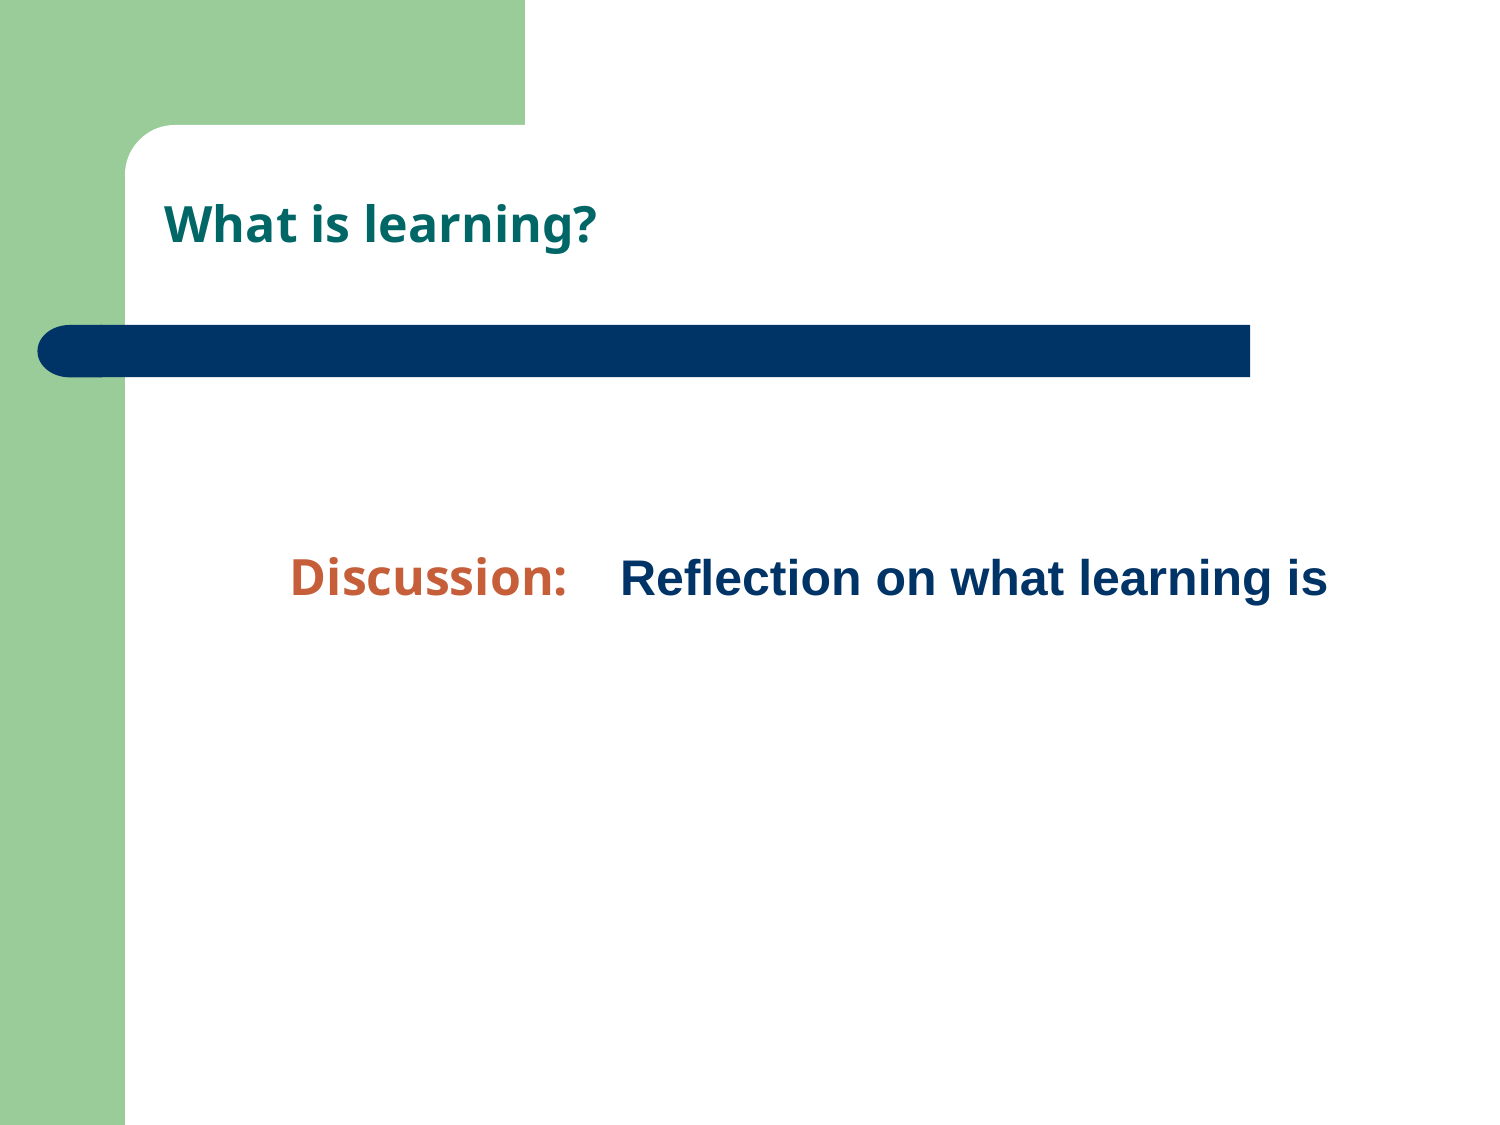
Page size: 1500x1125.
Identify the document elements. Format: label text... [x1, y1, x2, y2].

text_box Discussion: Reflection on what learning is [274, 537, 1363, 613]
title What is learning? [149, 174, 1463, 263]
